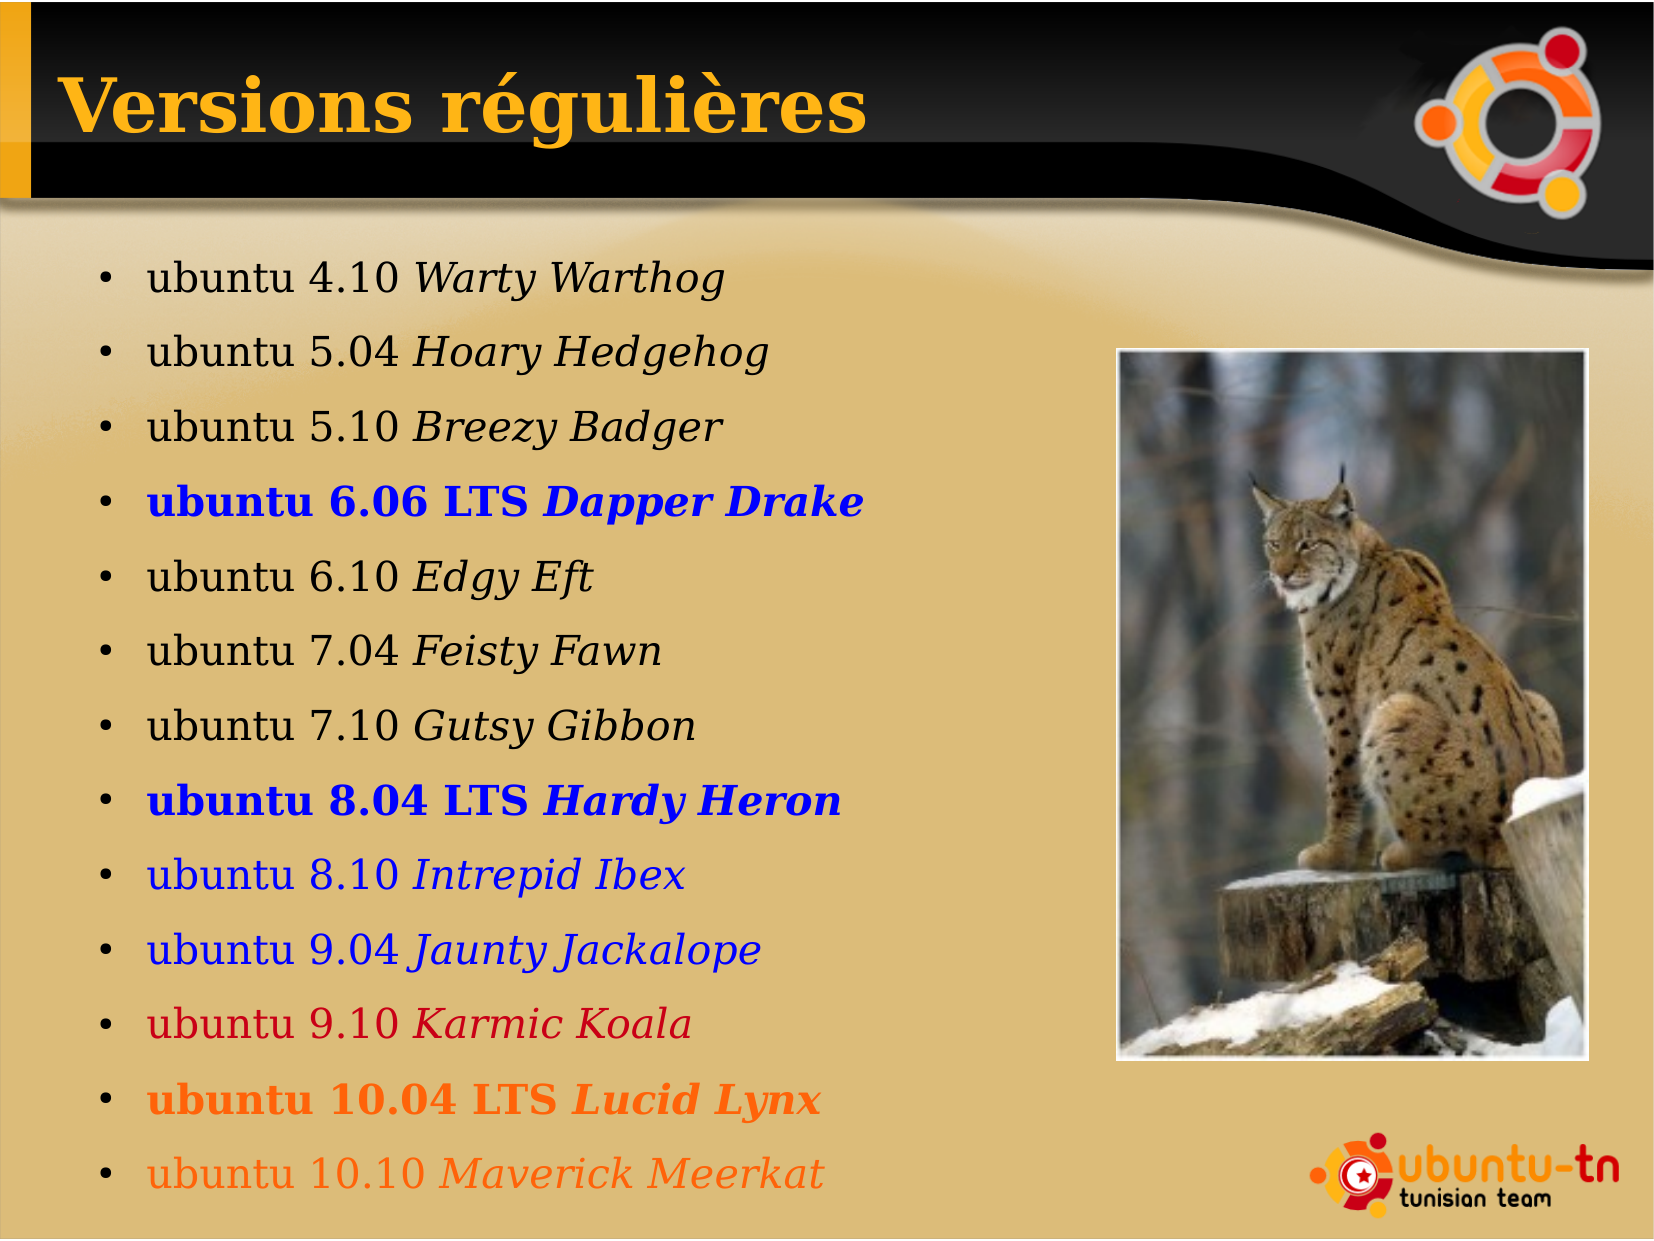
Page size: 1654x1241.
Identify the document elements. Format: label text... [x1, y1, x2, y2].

picture [0, 0, 1654, 1241]
list ubuntu 4.10 Warty Warthog ubuntu 5.04 Hoary Hedgehog ubuntu 5.10 Breezy Badger ubuntu 6.06 LTS Dapper Drake ubuntu 6.10 Edgy Eft ubuntu 7.04 Feisty Fawn ubuntu 7.10 Gutsy Gibbon ubuntu 8.04 LTS Hardy Heron ubuntu 8.10 Intrepid Ibex ubuntu 9.04 Jaunty Jackalope ubuntu 9.10 Karmic Koala ubuntu 10.04 LTS Lucid Lynx ubuntu 10.10 Maverick Meerkat [82, 253, 1063, 1199]
title Versions régulières [59, 2, 1447, 210]
